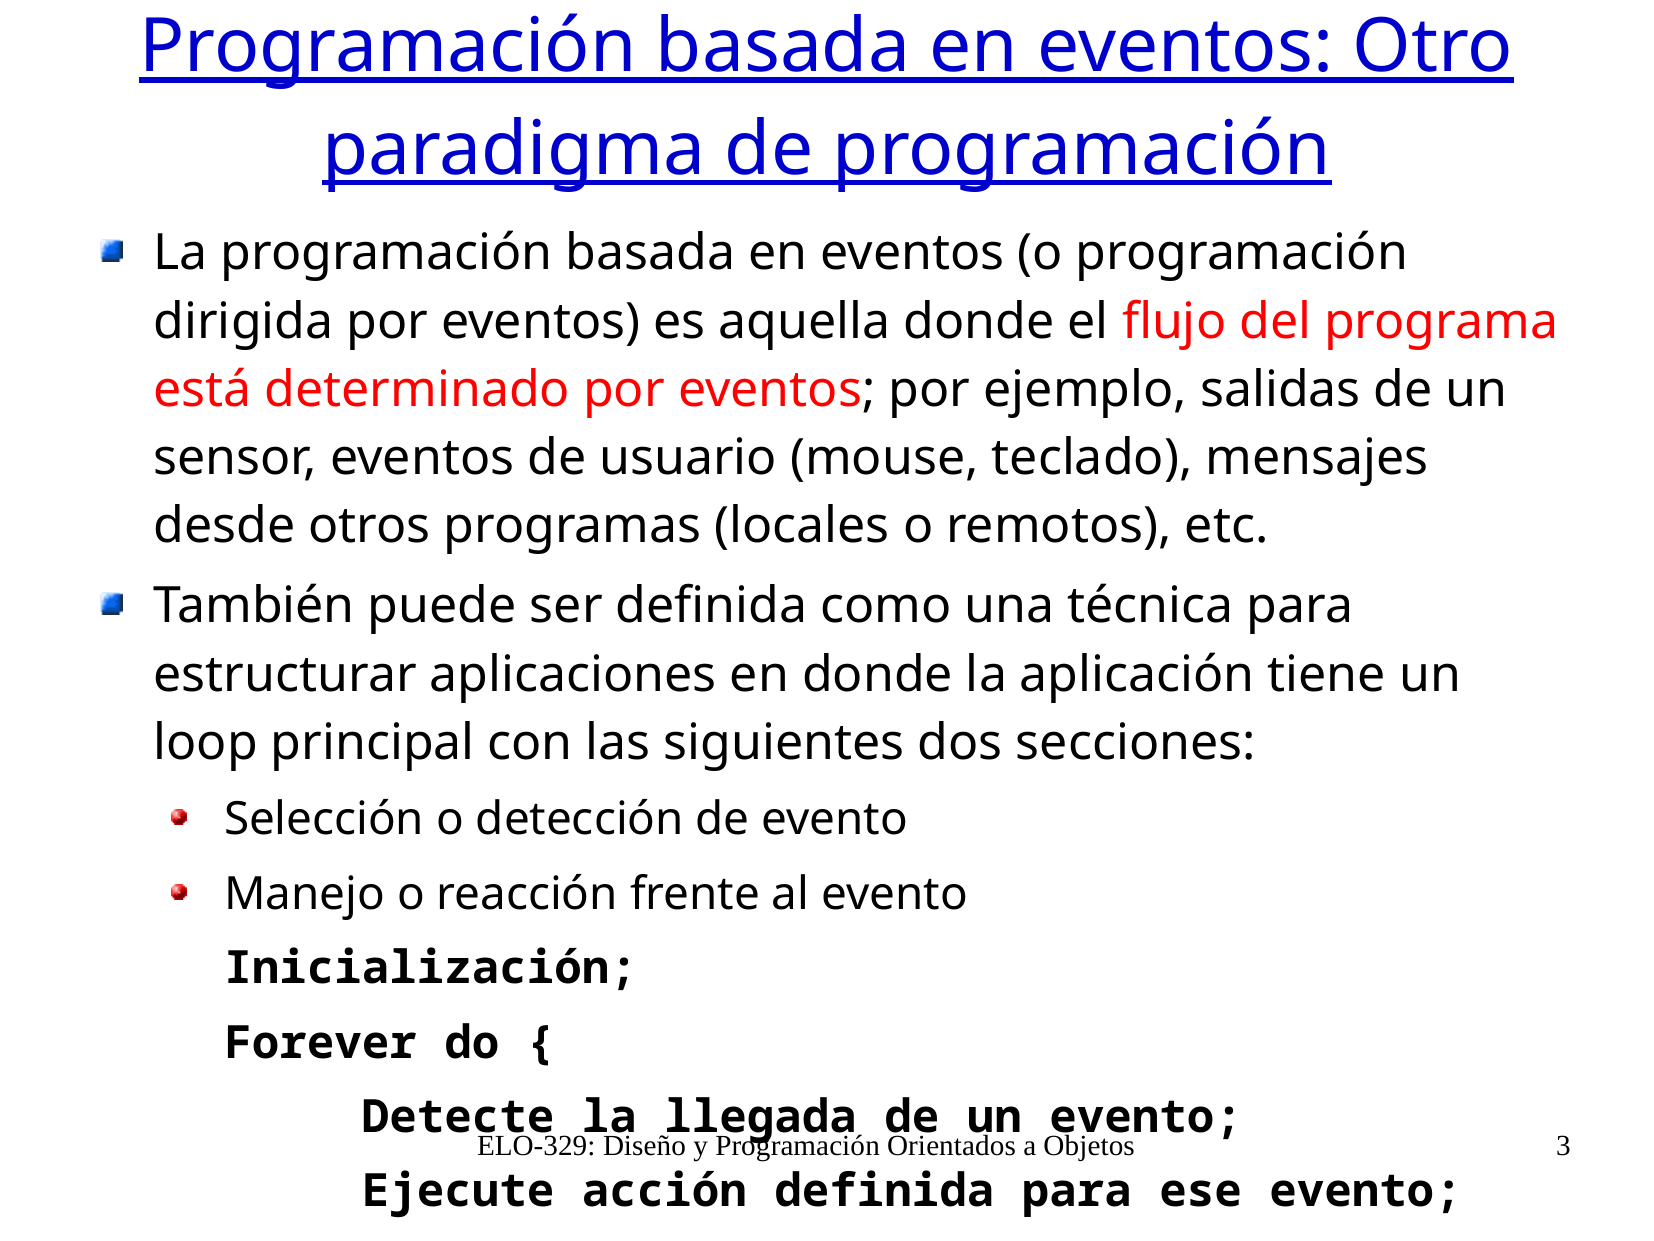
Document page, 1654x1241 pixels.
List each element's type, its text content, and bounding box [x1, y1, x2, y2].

list La programación basada en eventos (o programación dirigida por eventos) es aquella donde el flujo del programa está determinado por eventos; por ejemplo, salidas de un sensor, eventos de usuario (mouse, teclado), mensajes desde otros programas (locales o remotos), etc. También puede ser definida como una técnica para estructurar aplicaciones en donde la aplicación tiene un loop principal con las siguientes dos secciones: Selección o detección de evento Manejo o reacción frente al evento Inicialización; Forever do { Detecte la llegada de un evento; Ejecute acción definida para ese evento; } [82, 216, 1571, 1173]
title Programación basada en eventos: Otro paradigma de programación [82, 11, 1571, 177]
